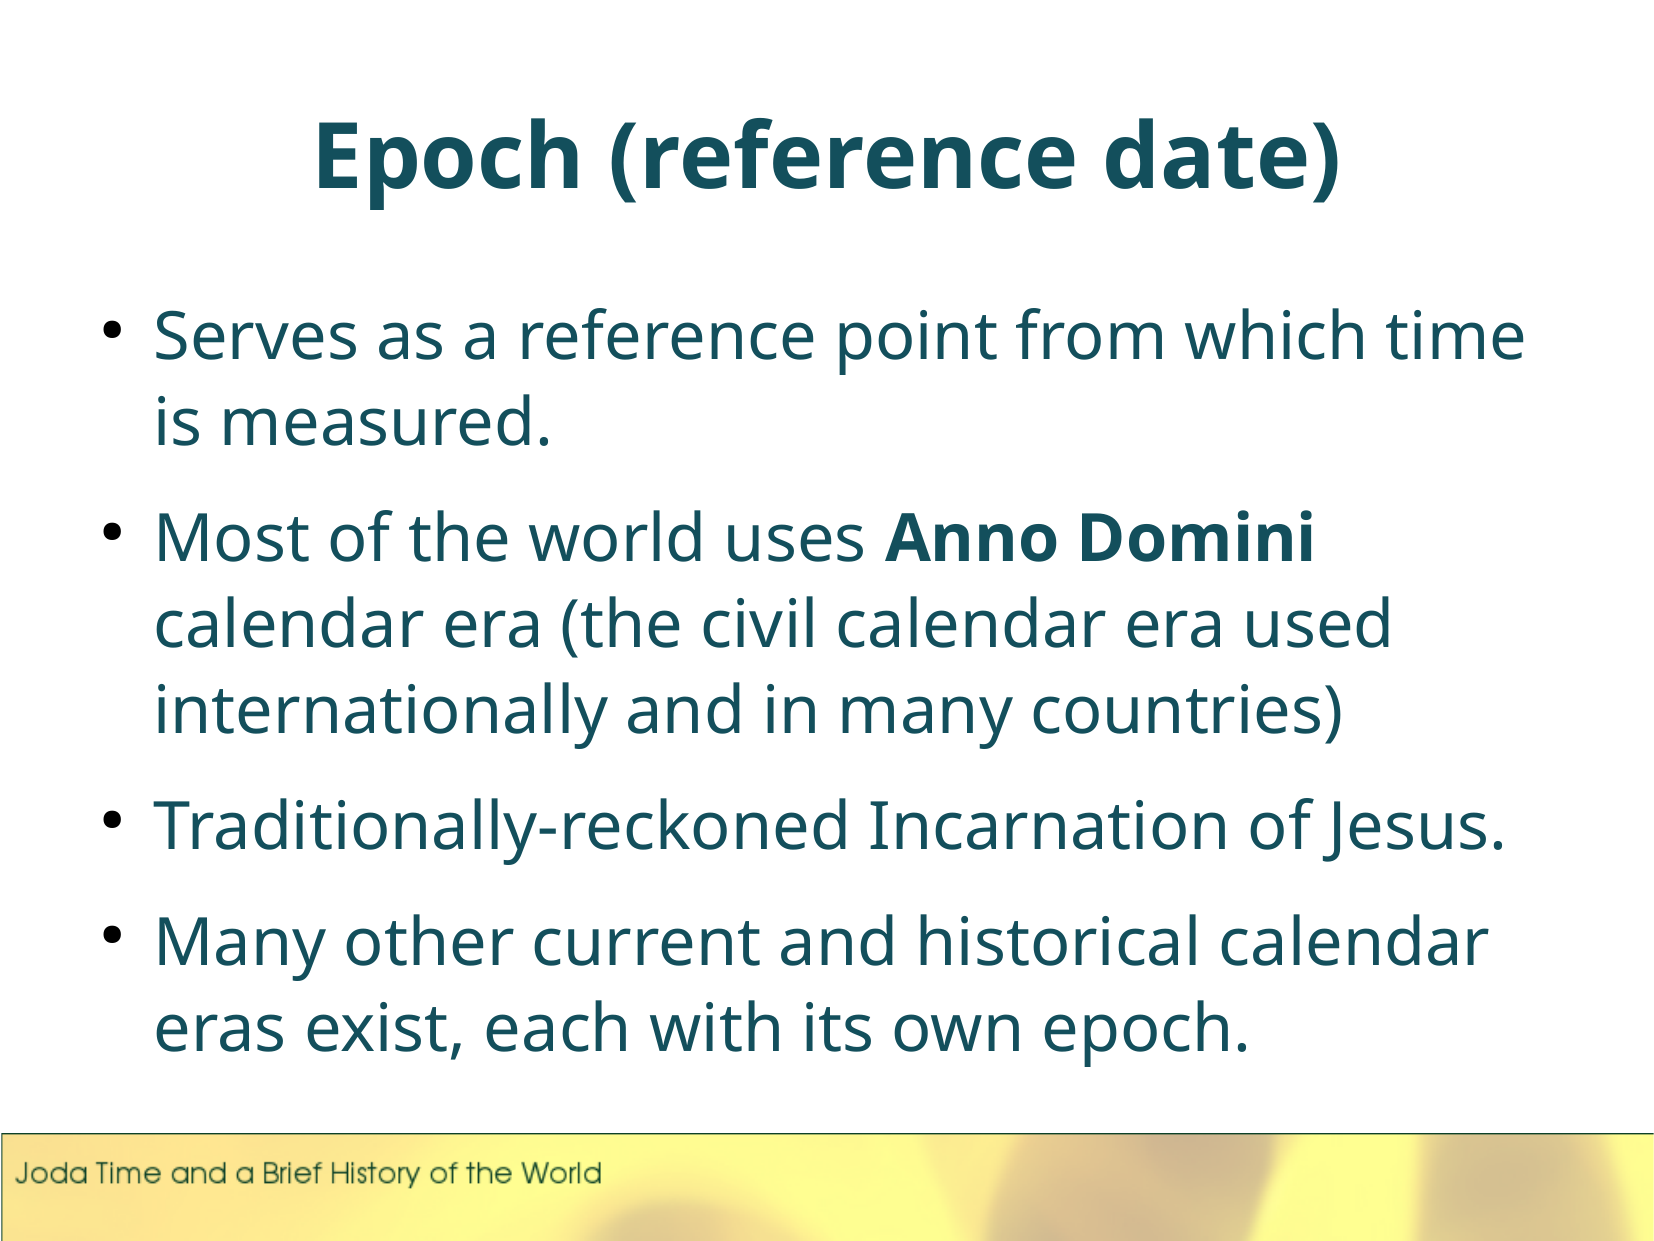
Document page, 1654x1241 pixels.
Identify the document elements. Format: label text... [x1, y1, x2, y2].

picture [1, 1133, 1654, 1241]
list Serves as a reference point from which time is measured. Most of the world uses Anno Domini calendar era (the civil calendar era used internationally and in many countries) Traditionally-reckoned Incarnation of Jesus. Many other current and historical calendar eras exist, each with its own epoch. [82, 290, 1571, 1109]
title Epoch (reference date) [82, 49, 1571, 257]
